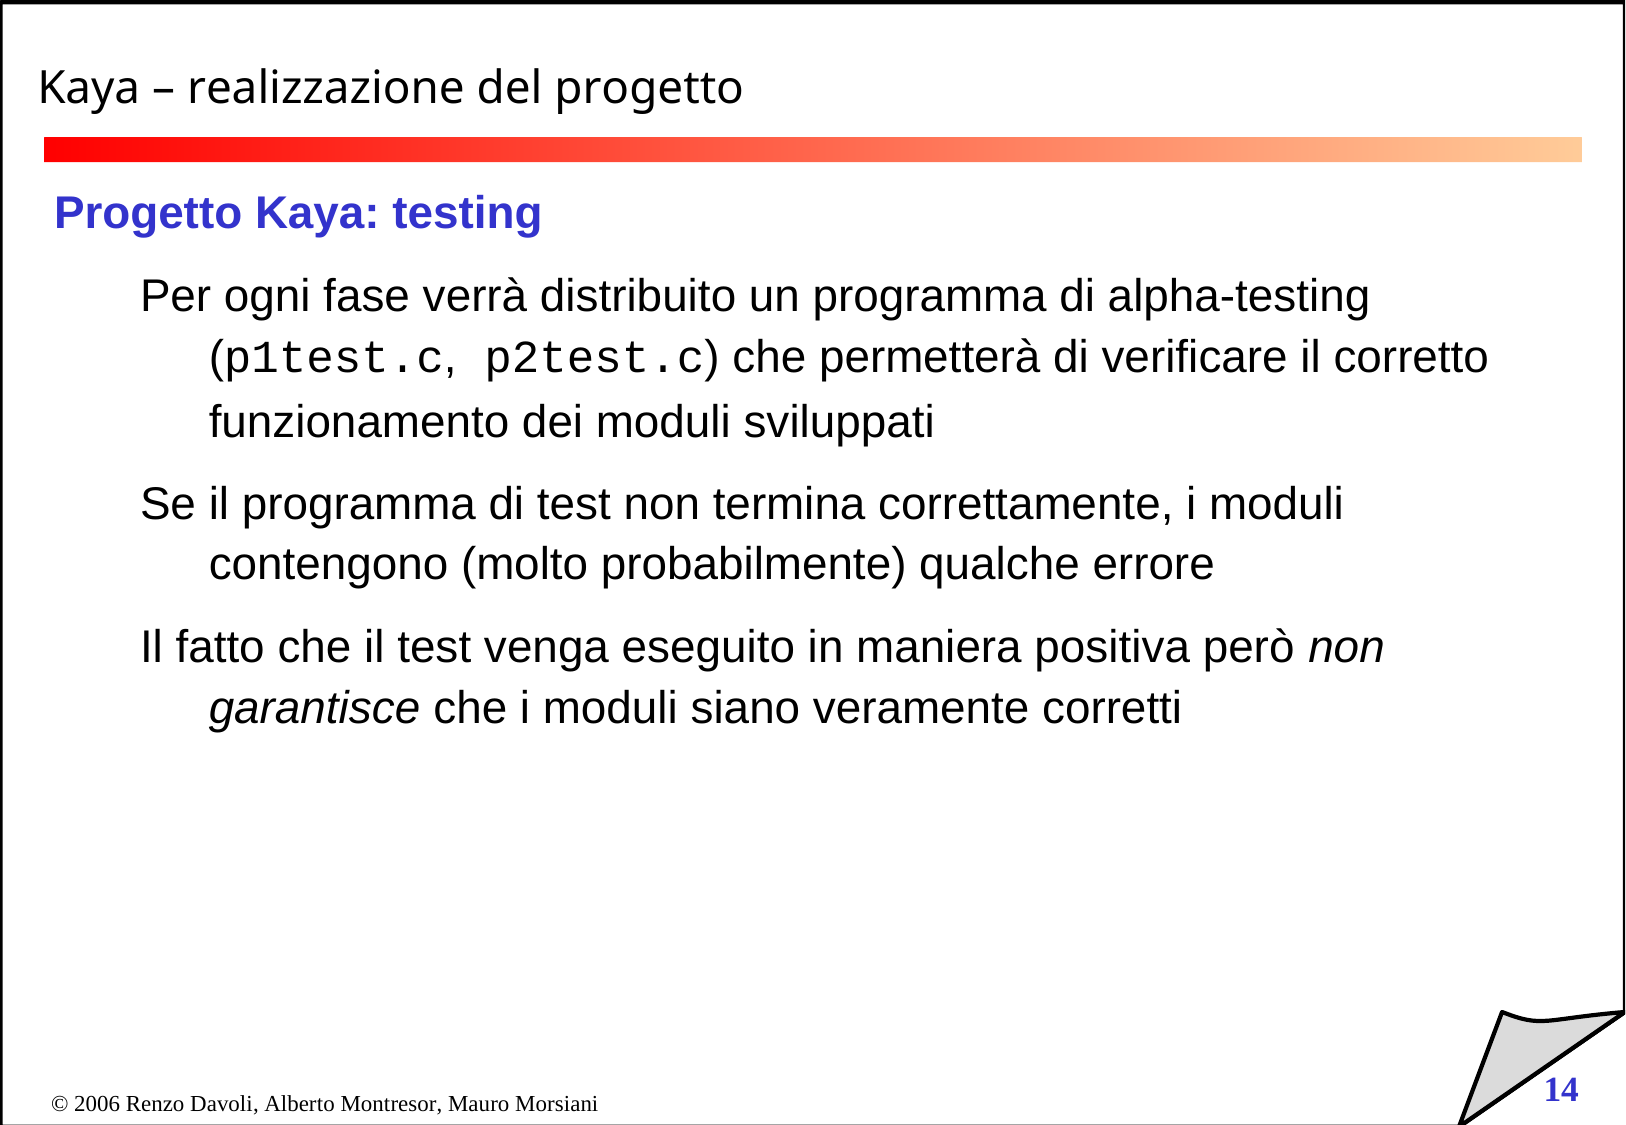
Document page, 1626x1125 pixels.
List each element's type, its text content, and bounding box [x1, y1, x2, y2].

list Progetto Kaya: testing Per ogni fase verrà distribuito un programma di alpha-testing (p1test.c, p2test.c) che permetterà di verificare il corretto funzionamento dei moduli sviluppati Se il programma di test non termina correttamente, i moduli contengono (molto probabilmente) qualche errore Il fatto che il test venga eseguito in maniera positiva però non garantisce che i moduli siano veramente corretti [54, 187, 1571, 1095]
title Kaya – realizzazione del progetto [37, 44, 1588, 131]
